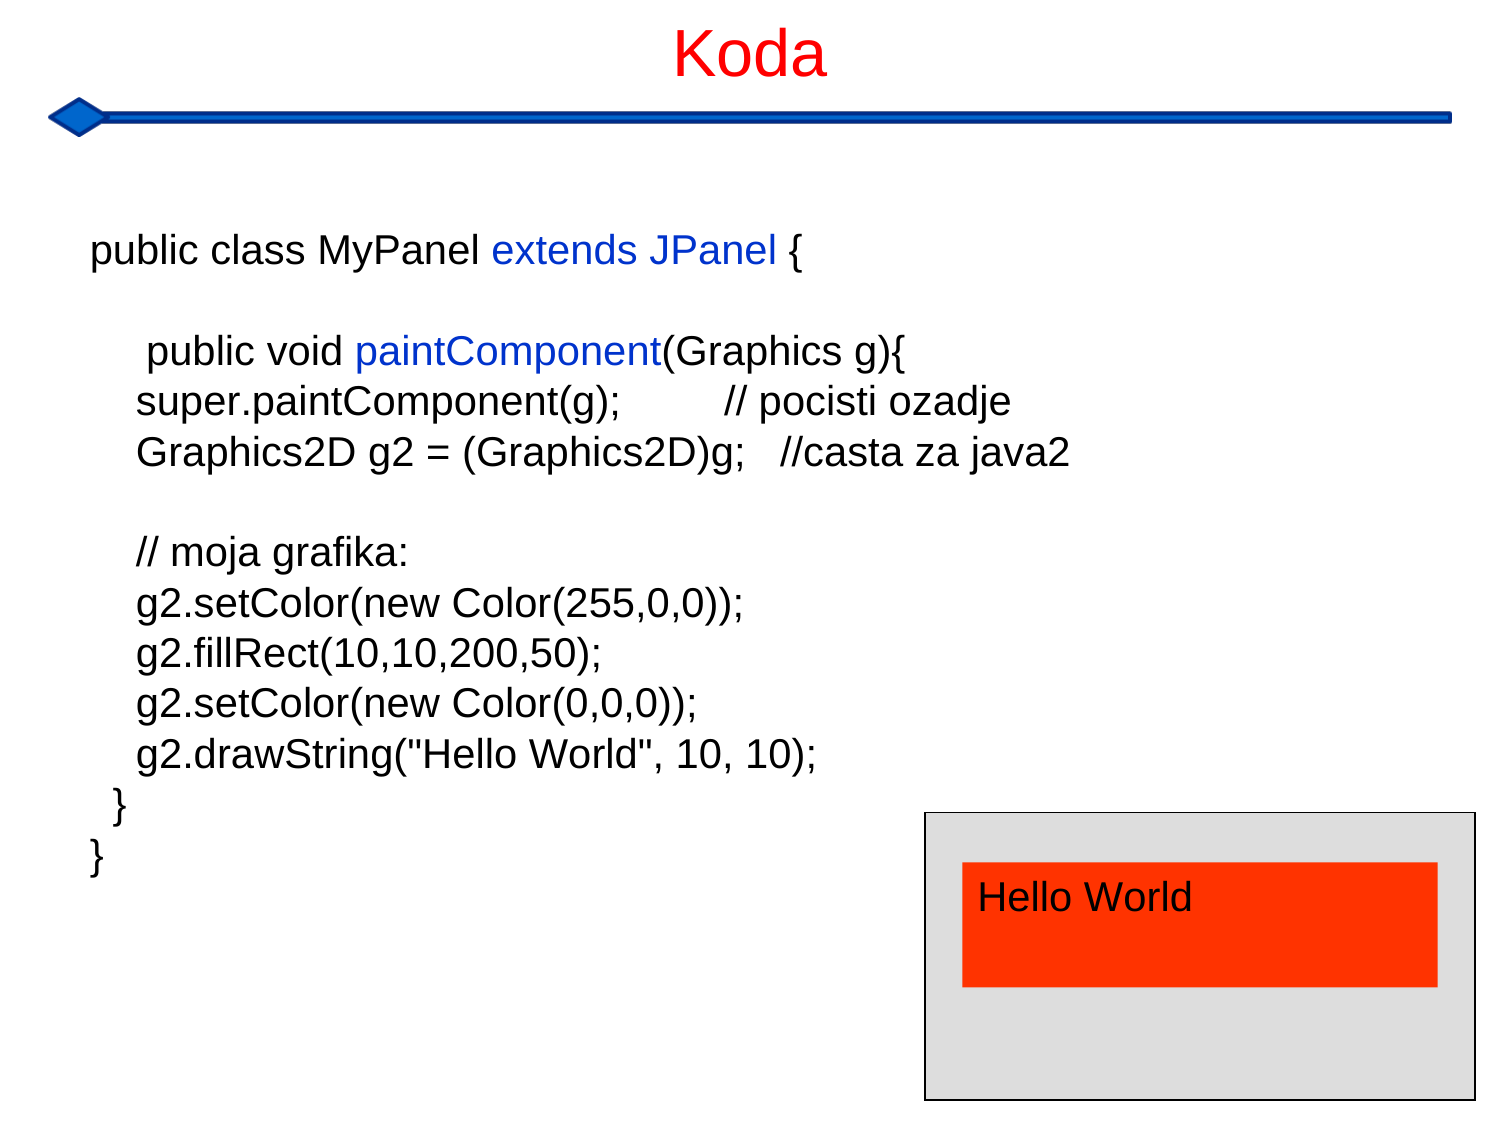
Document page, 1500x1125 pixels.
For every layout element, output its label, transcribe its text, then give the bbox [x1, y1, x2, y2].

picture [48, 100, 1452, 137]
text_box public class MyPanel extends JPanel { public void paintComponent(Graphics g){ super.paintComponent(g); // pocisti ozadje Graphics2D g2 = (Graphics2D)g; //casta za java2 // moja grafika: g2.setColor(new Color(255,0,0)); g2.fillRect(10,10,200,50); g2.setColor(new Color(0,0,0)); g2.drawString("Hello World", 10, 10); } } [75, 224, 1500, 1125]
title Koda [12, 0, 1488, 100]
